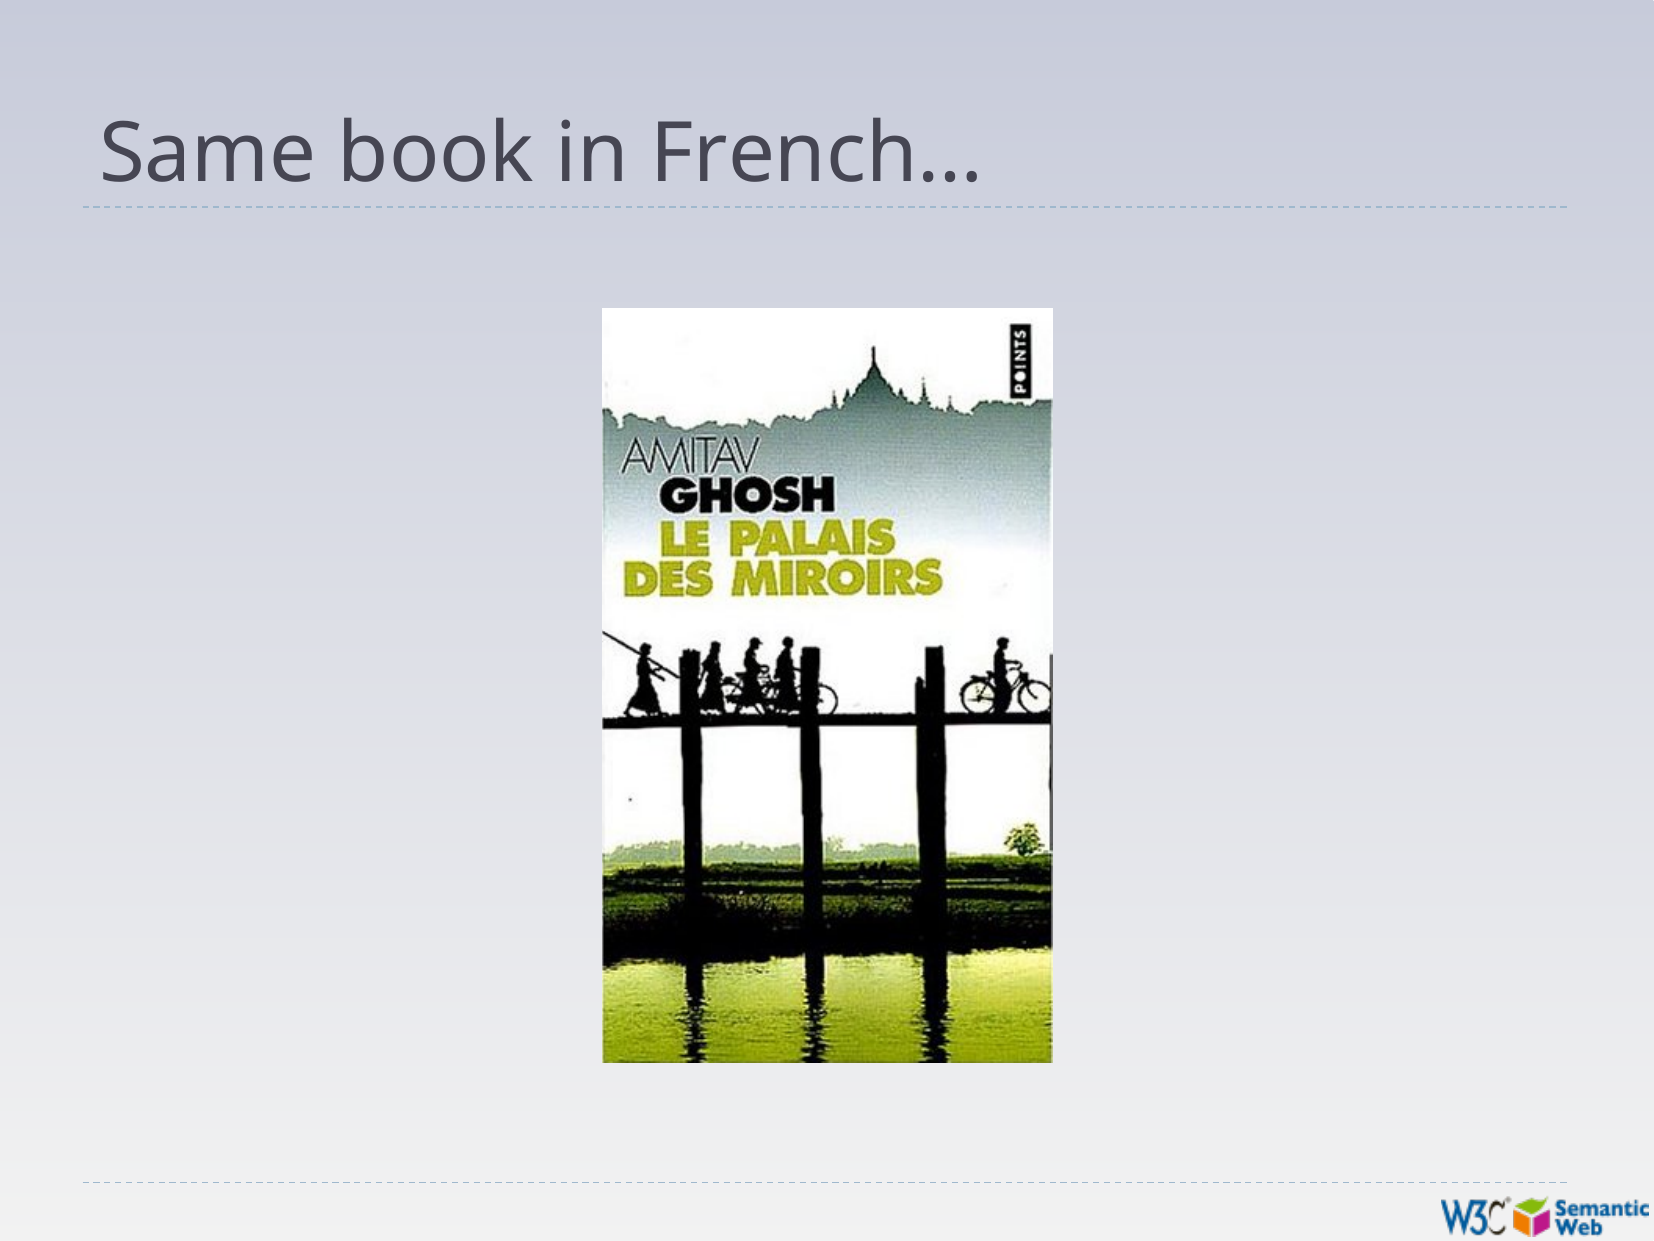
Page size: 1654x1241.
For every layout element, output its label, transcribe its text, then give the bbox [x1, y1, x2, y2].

picture [1441, 1195, 1649, 1237]
picture [602, 308, 1053, 1063]
title Same book in French… [82, 41, 1572, 207]
